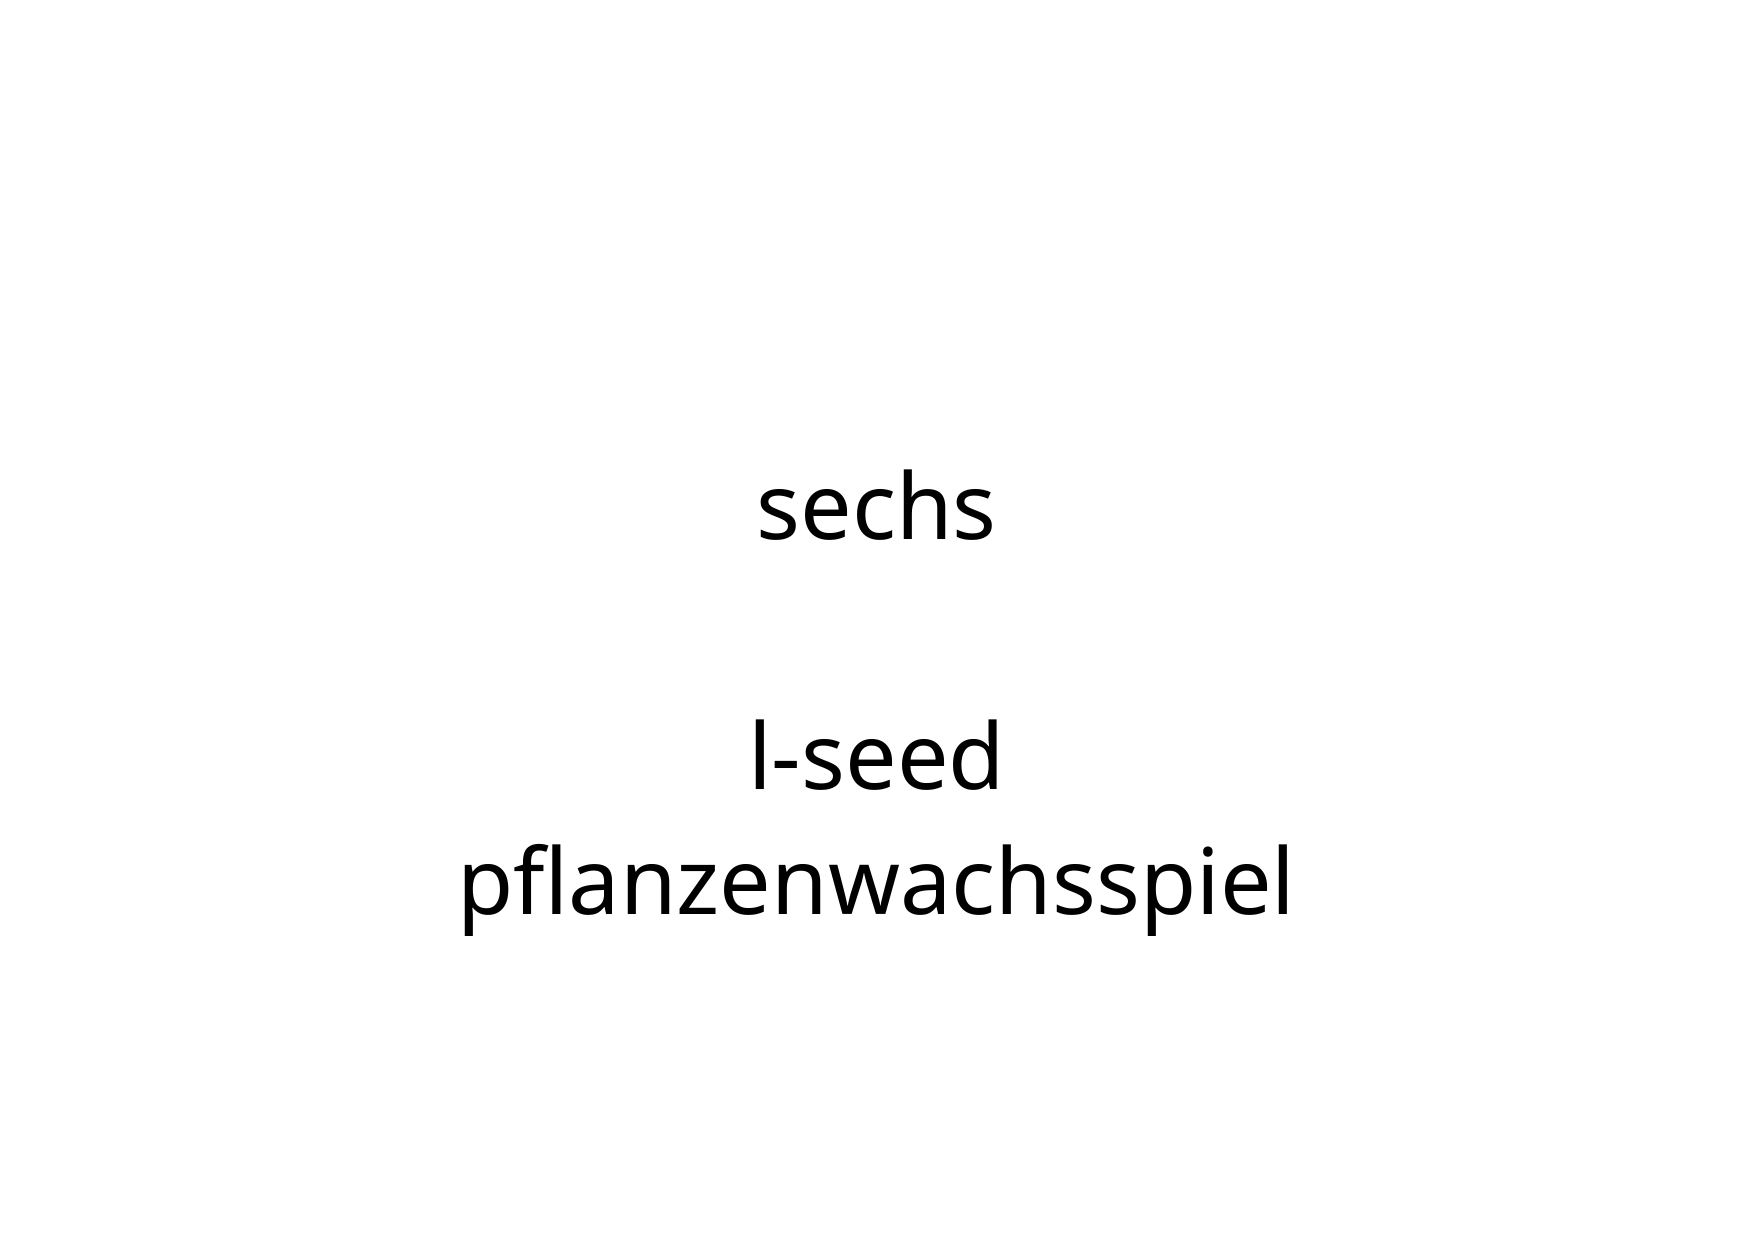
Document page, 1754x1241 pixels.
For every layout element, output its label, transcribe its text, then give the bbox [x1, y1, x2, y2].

subtitle sechs l-seed pflanzenwachsspiel [140, 321, 1613, 1063]
